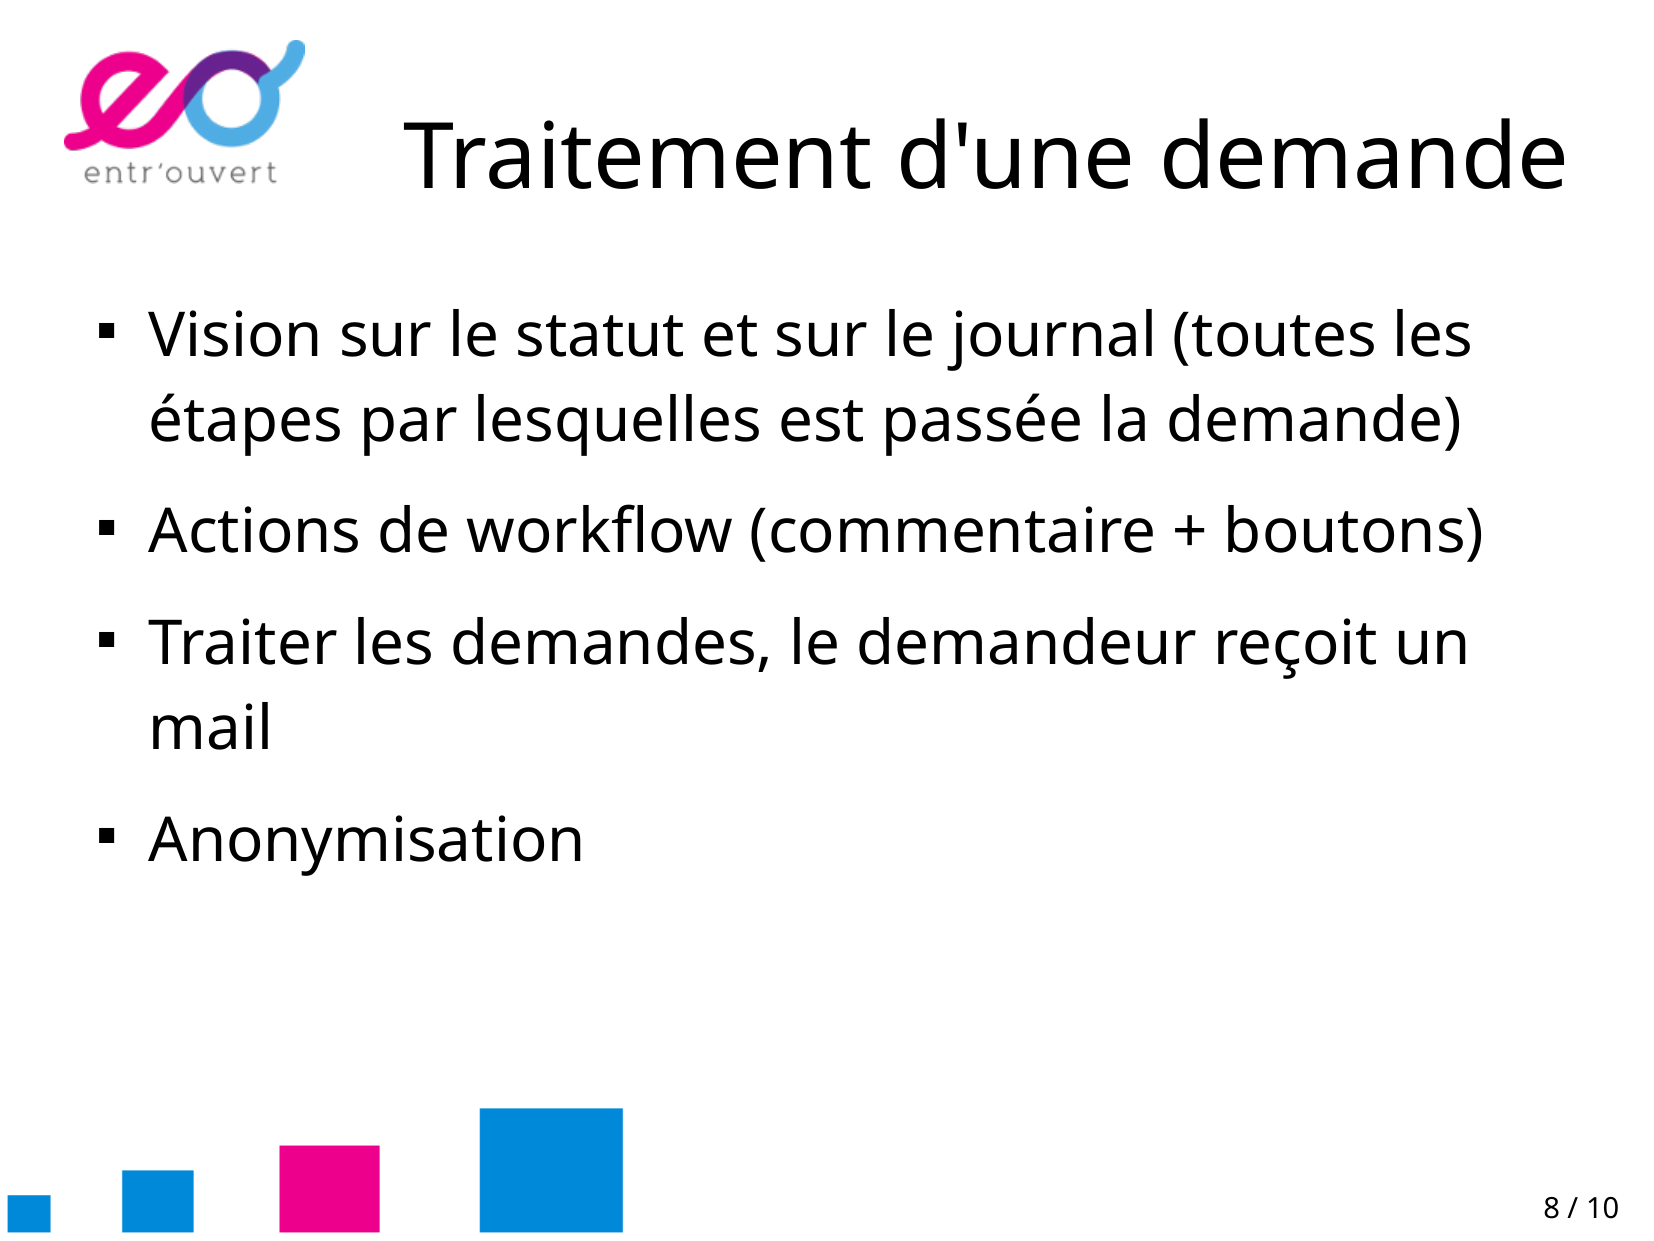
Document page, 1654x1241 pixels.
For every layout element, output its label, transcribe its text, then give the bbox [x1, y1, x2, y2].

title Traitement d'une demande [354, 49, 1571, 257]
picture [5, 1106, 626, 1235]
list Vision sur le statut et sur le journal (toutes les étapes par lesquelles est passée la demande) Actions de workflow (commentaire + boutons) Traiter les demandes, le demandeur reçoit un mail Anonymisation [82, 290, 1571, 1010]
picture [64, 40, 305, 184]
